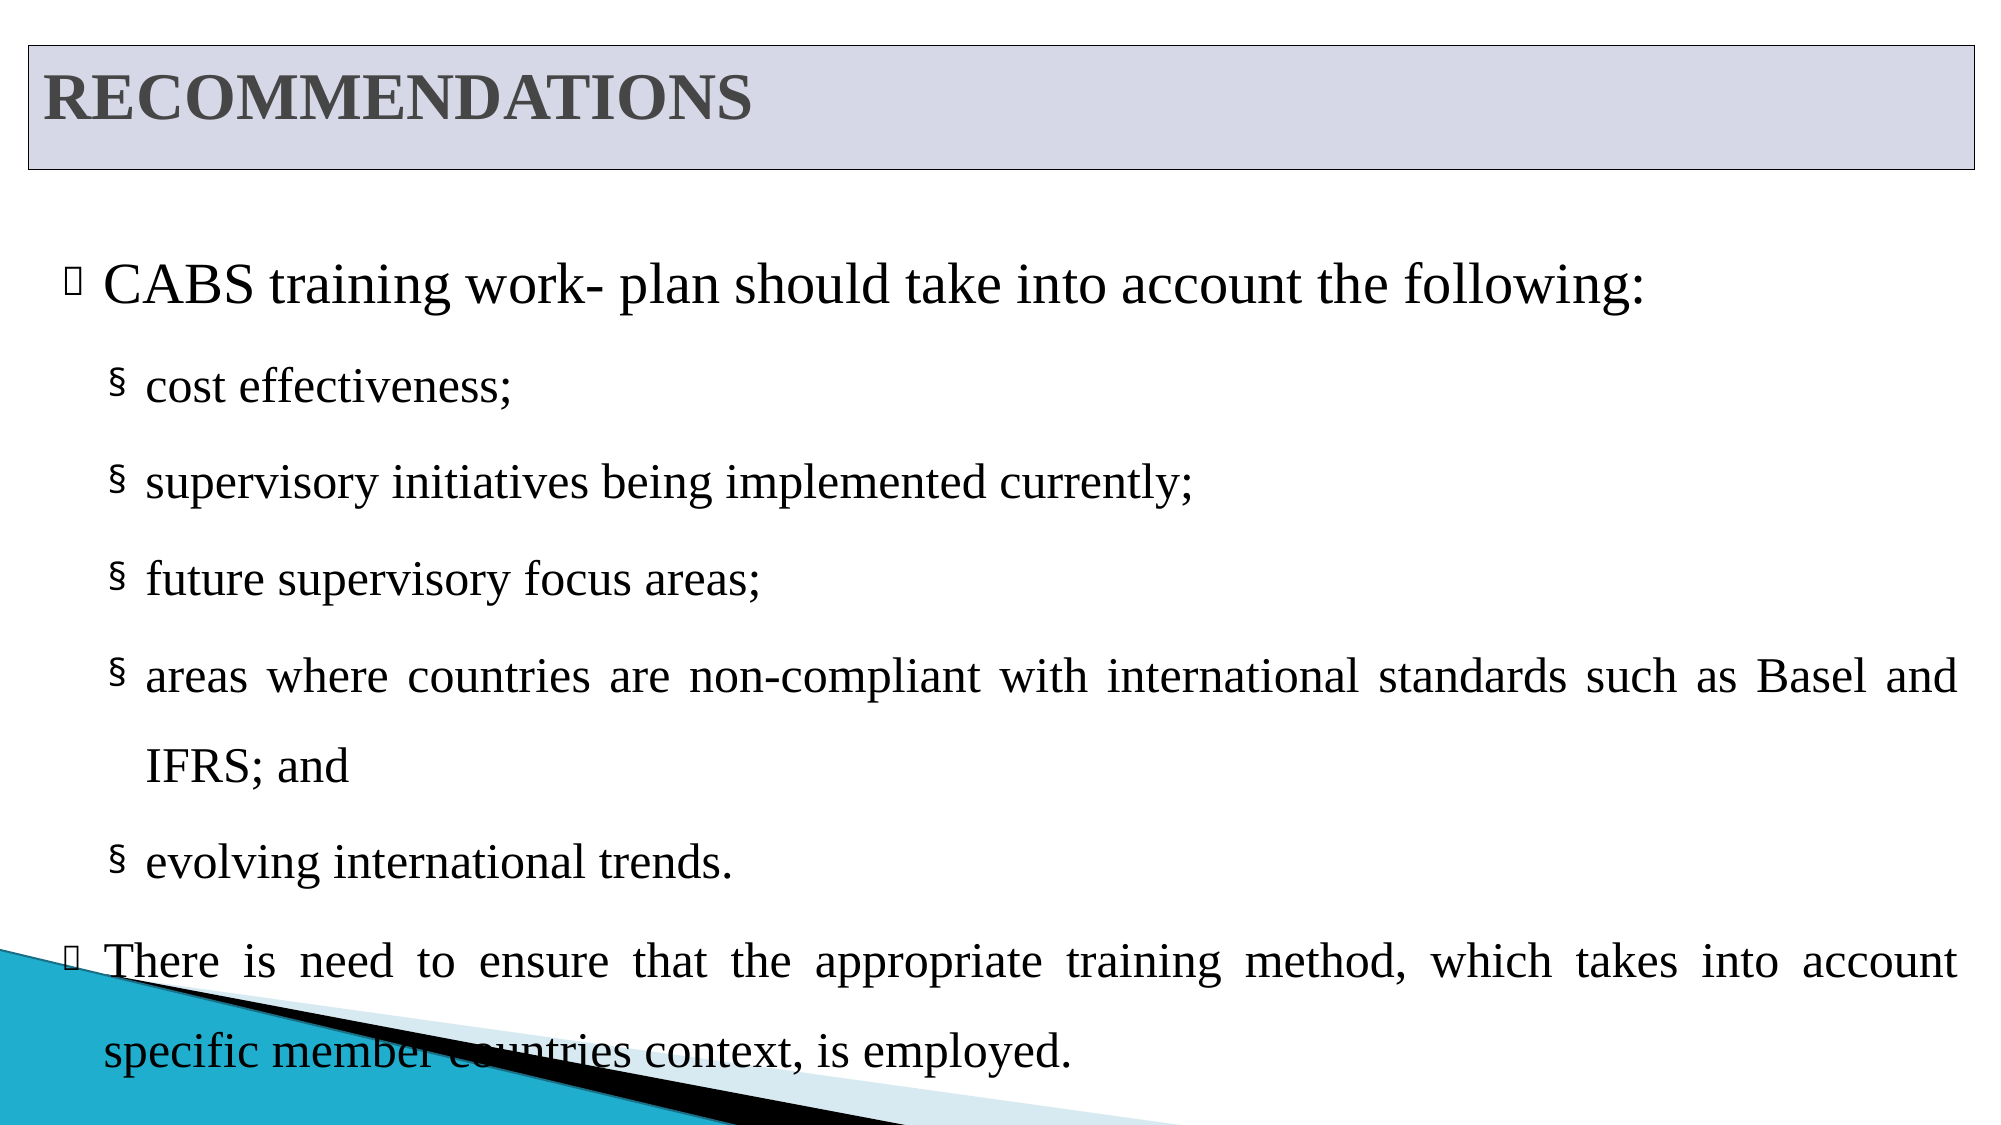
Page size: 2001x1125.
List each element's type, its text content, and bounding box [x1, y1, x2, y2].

list CABS training work- plan should take into account the following: cost effectiveness; supervisory initiatives being implemented currently; future supervisory focus areas; areas where countries are non-compliant with international standards such as Basel and IFRS; and evolving international trends. There is need to ensure that the appropriate training method, which takes into account specific member countries context, is employed. There is also need for coordination with other capacity building organisations to minimise duplication of efforts. [28, 202, 1975, 1060]
title RECOMMENDATIONS [28, 45, 1975, 170]
